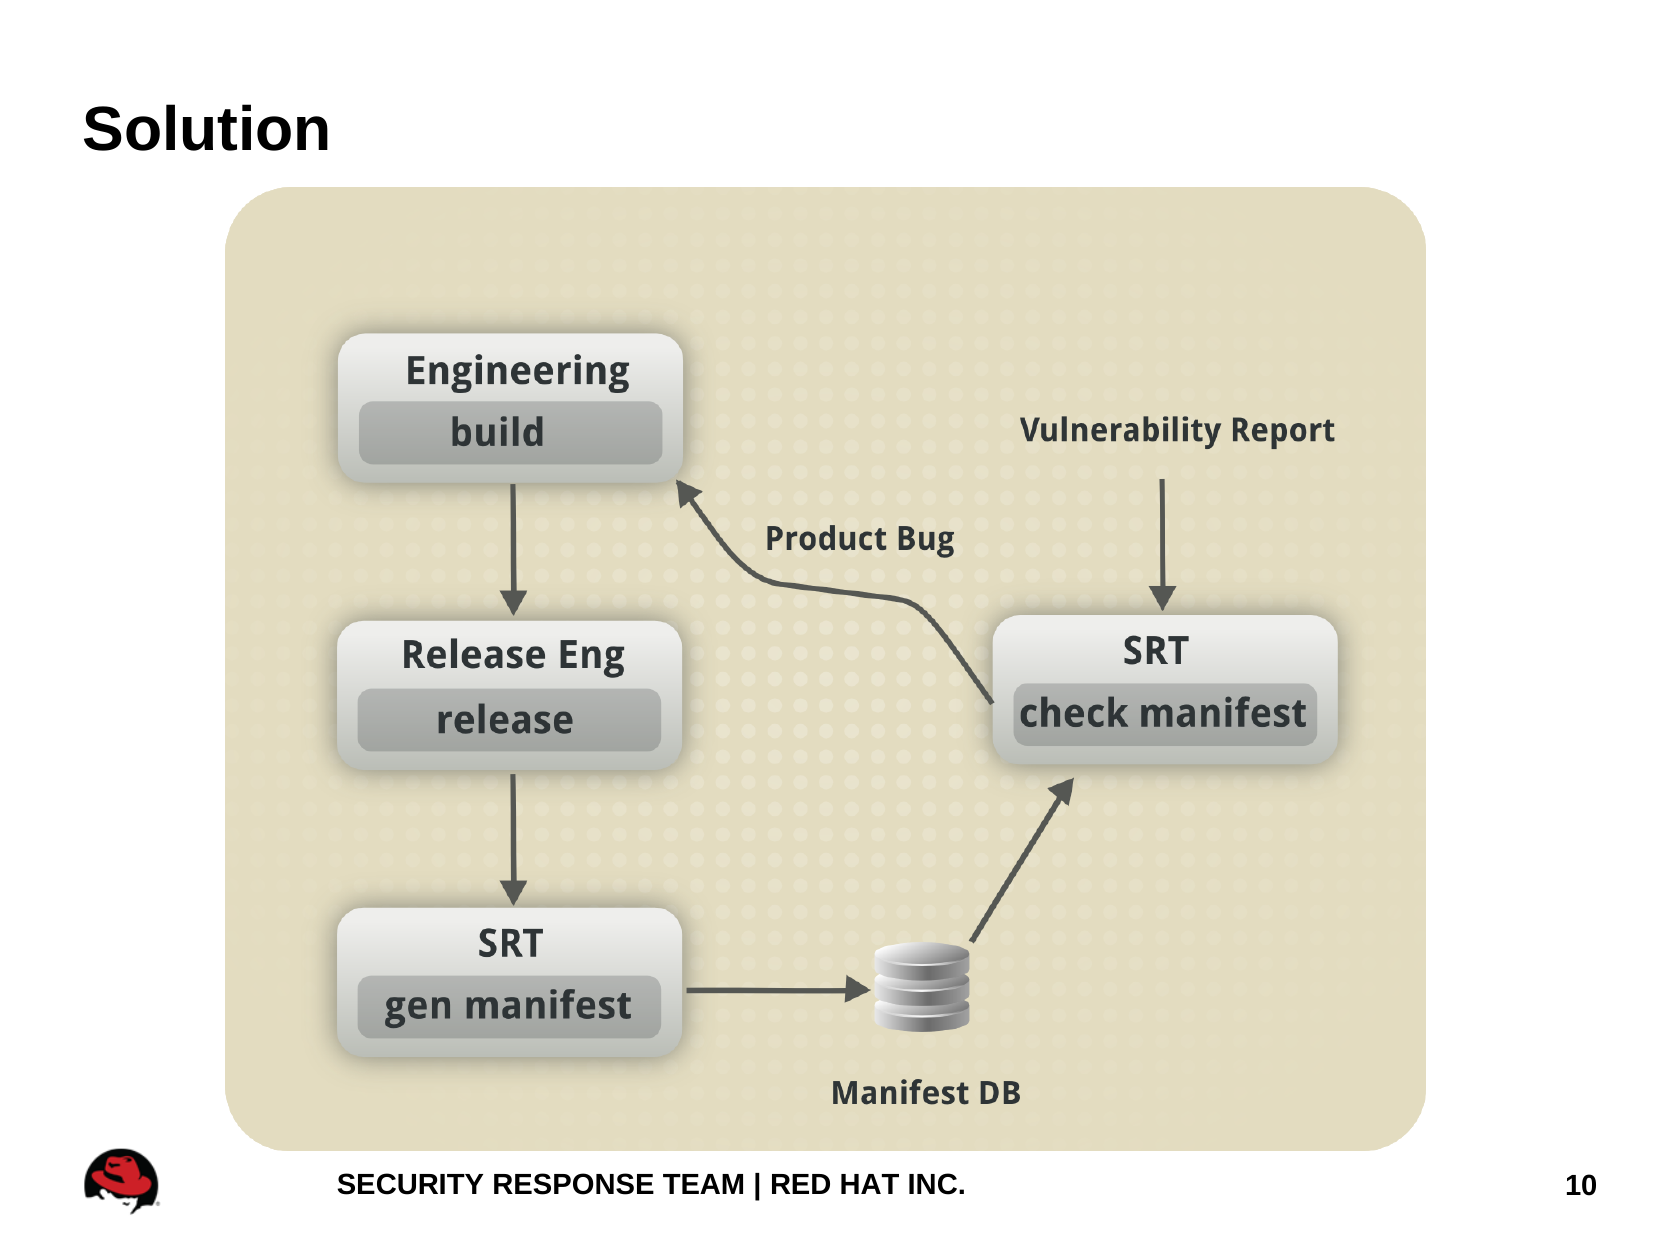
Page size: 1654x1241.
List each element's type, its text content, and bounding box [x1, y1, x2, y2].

picture [83, 1146, 166, 1224]
title Solution [82, 37, 1571, 225]
picture [225, 187, 1426, 1151]
